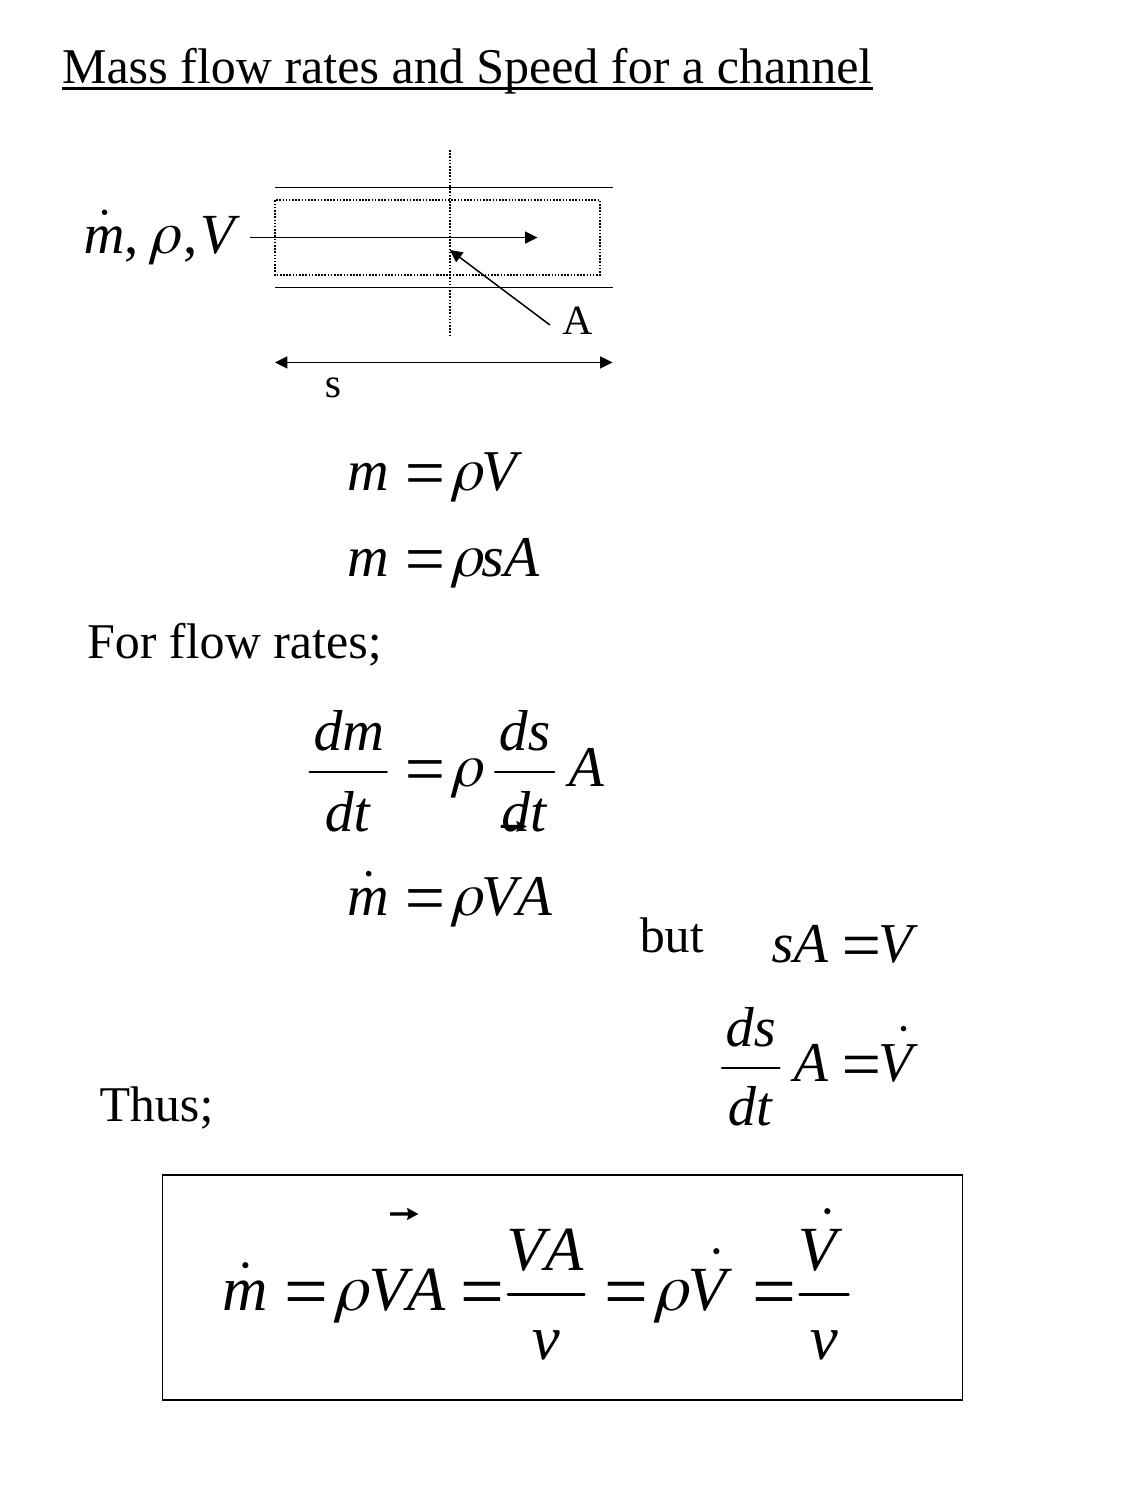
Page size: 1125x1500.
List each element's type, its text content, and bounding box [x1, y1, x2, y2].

text_box s [310, 352, 357, 415]
chart [712, 912, 929, 1138]
text_box Thus; [84, 1069, 376, 1140]
chart [75, 187, 250, 278]
text_box For flow rates; [72, 606, 513, 678]
text_box A [547, 289, 608, 352]
text_box Mass flow rates and Speed for a channel [47, 31, 1051, 103]
chart [212, 1200, 863, 1373]
chart [300, 437, 613, 938]
text_box but [624, 899, 778, 971]
